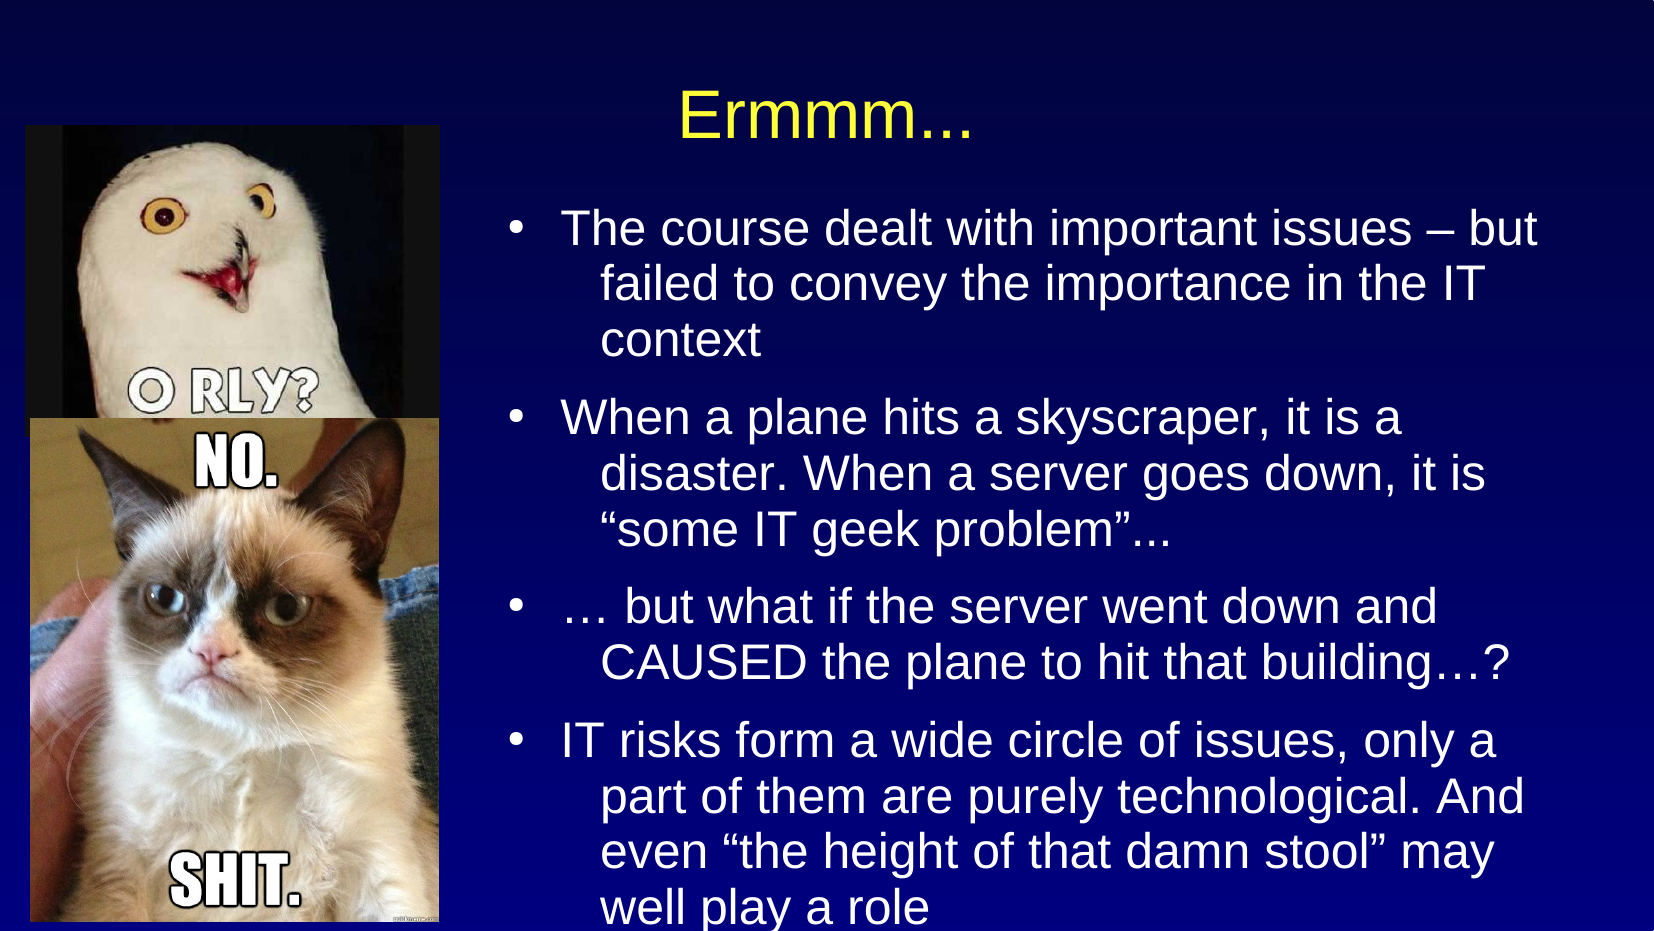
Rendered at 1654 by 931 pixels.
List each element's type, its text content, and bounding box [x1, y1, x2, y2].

list The course dealt with important issues – but failed to convey the importance in the IT context When a plane hits a skyscraper, it is a disaster. When a server goes down, it is “some IT geek problem”... … but what if the server went down and CAUSED the plane to hit that building…? IT risks form a wide circle of issues, only a part of them are purely technological. And even “the height of that damn stool” may well play a role [476, 199, 1571, 931]
title Ermmm... [82, 37, 1571, 193]
picture [25, 125, 440, 922]
